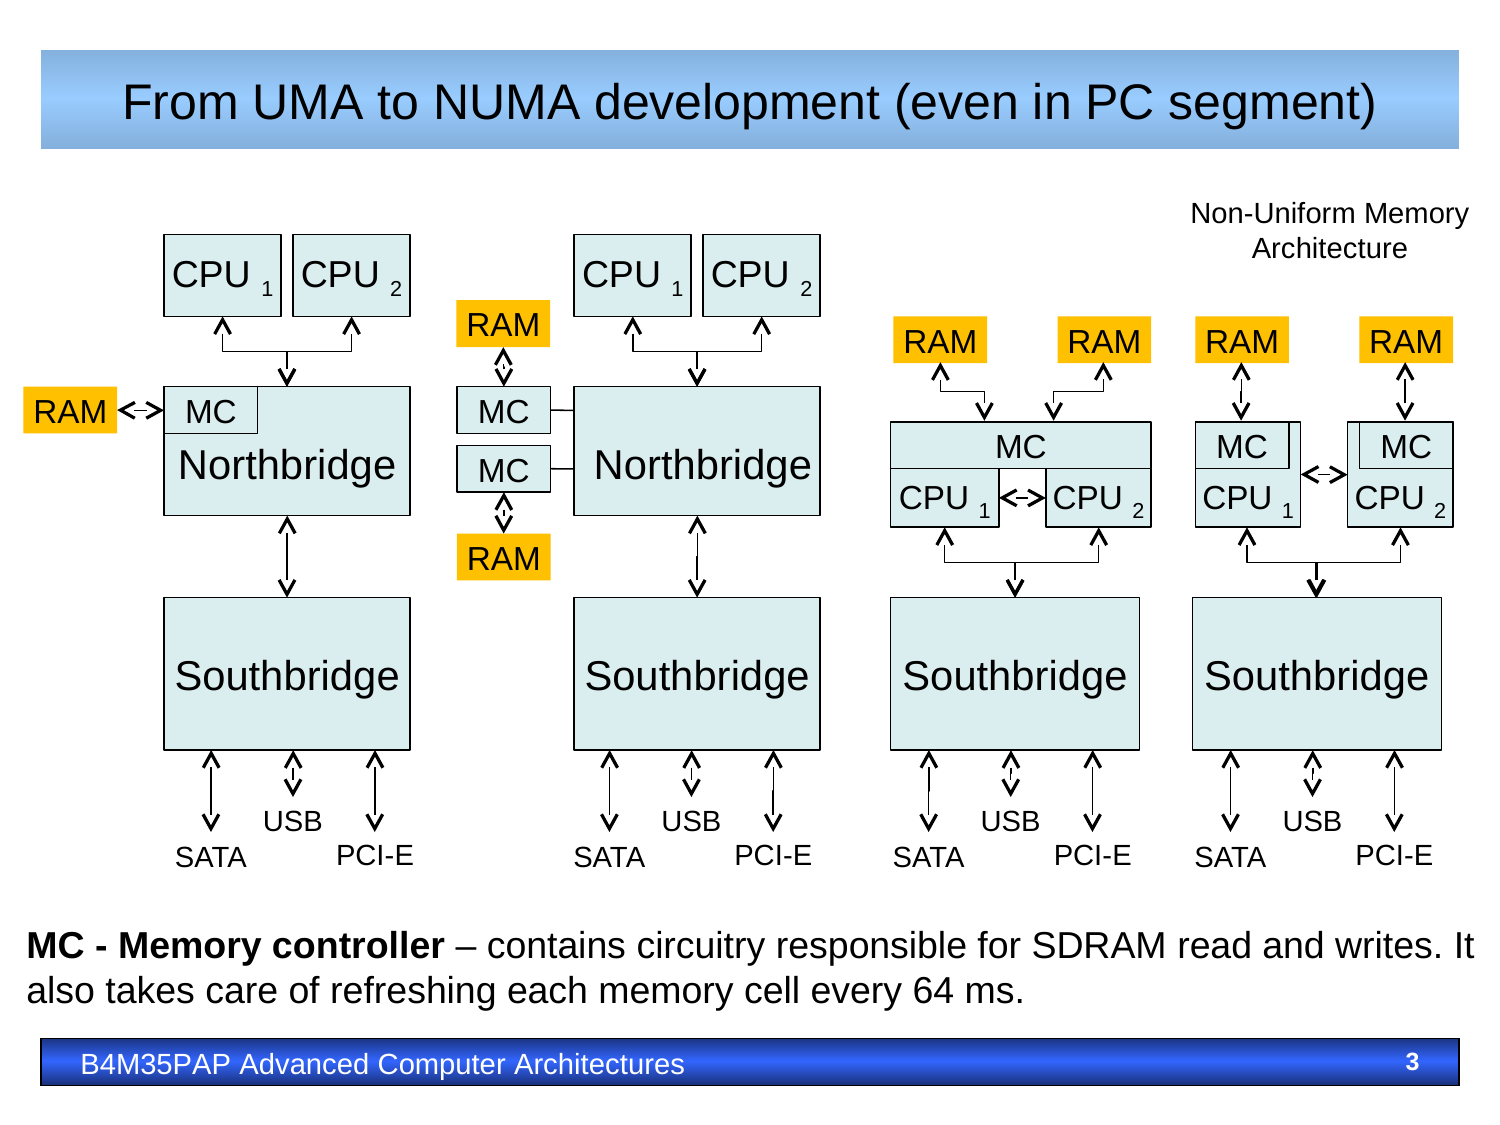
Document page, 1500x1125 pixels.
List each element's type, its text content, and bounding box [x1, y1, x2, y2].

text_box RAM [456, 533, 551, 581]
text_box Northbridge [164, 386, 411, 516]
text_box MC - Memory controller – contains circuitry responsible for SDRAM read and writes. It also takes care of refreshing each memory cell every 64 ms. [11, 913, 1500, 1019]
text_box RAM [1057, 316, 1152, 364]
text_box CPU 1 [163, 234, 282, 317]
text_box CPU 1 [574, 234, 692, 317]
text_box SATA [562, 831, 657, 879]
text_box MC [890, 421, 1152, 469]
text_box RAM [1195, 316, 1289, 364]
text_box USB [246, 796, 340, 844]
text_box MC [456, 386, 551, 434]
text_box RAM [456, 300, 551, 348]
text_box RAM [893, 316, 988, 364]
title From UMA to NUMA development (even in PC segment) [41, 50, 1459, 149]
text_box RAM [23, 386, 118, 434]
text_box RAM [1359, 316, 1454, 364]
text_box CPU 2 [703, 234, 821, 317]
text_box USB [963, 796, 1058, 844]
text_box Southbridge [574, 597, 821, 750]
text_box PCI-E [1335, 836, 1453, 872]
text_box CPU 1 [1195, 421, 1301, 528]
text_box CPU 1 [890, 469, 999, 528]
text_box SATA [163, 831, 258, 879]
text_box PCI-E [714, 836, 832, 872]
text_box MC [1195, 421, 1289, 469]
text_box Southbridge [164, 597, 411, 750]
text_box Southbridge [890, 597, 1140, 750]
text_box USB [644, 796, 739, 844]
text_box USB [1265, 796, 1360, 844]
text_box PCI-E [1034, 836, 1152, 872]
text_box Non-Uniform Memory Architecture [1160, 187, 1500, 273]
text_box MC [456, 445, 551, 493]
text_box Northbridge [574, 386, 821, 516]
text_box SATA [881, 831, 976, 879]
text_box MC [163, 386, 258, 434]
text_box PCI-E [316, 836, 434, 872]
text_box Southbridge [1192, 597, 1442, 750]
text_box CPU 2 [1347, 421, 1453, 528]
text_box CPU 2 [1045, 469, 1152, 528]
text_box SATA [1183, 831, 1278, 879]
text_box CPU 2 [292, 234, 411, 317]
text_box MC [1359, 421, 1454, 469]
